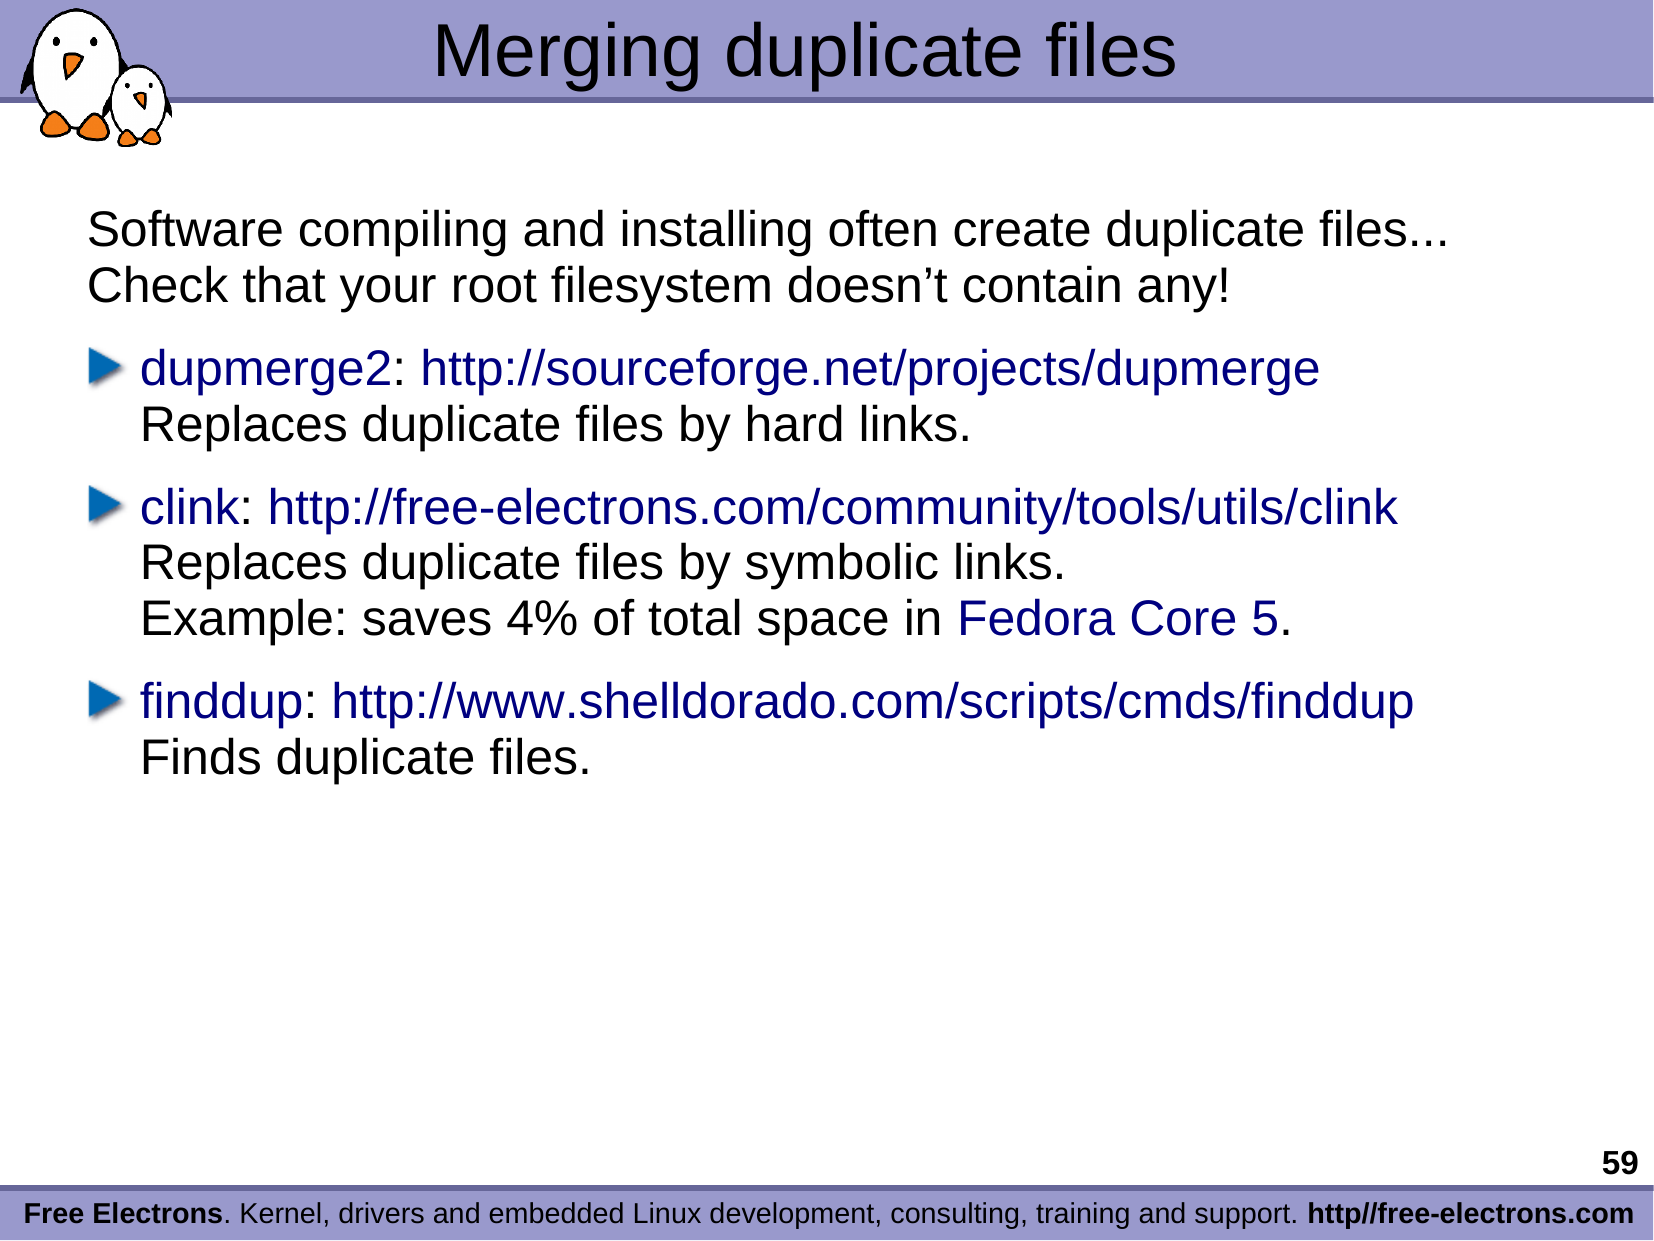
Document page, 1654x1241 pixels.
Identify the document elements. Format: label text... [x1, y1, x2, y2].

title Merging duplicate files [60, 0, 1551, 100]
list Software compiling and installing often create duplicate files... Check that your root filesystem doesn’t contain any! dupmerge2: http://sourceforge.net/projects/dupmerge Replaces duplicate files by hard links. clink: http://free-electrons.com/community/tools/utils/clink Replaces duplicate files by symbolic links. Example: saves 4% of total space in Fedora Core 5. finddup: http://www.shelldorado.com/scripts/cmds/finddup Finds duplicate files. [68, 201, 1592, 1118]
picture [20, 8, 172, 147]
